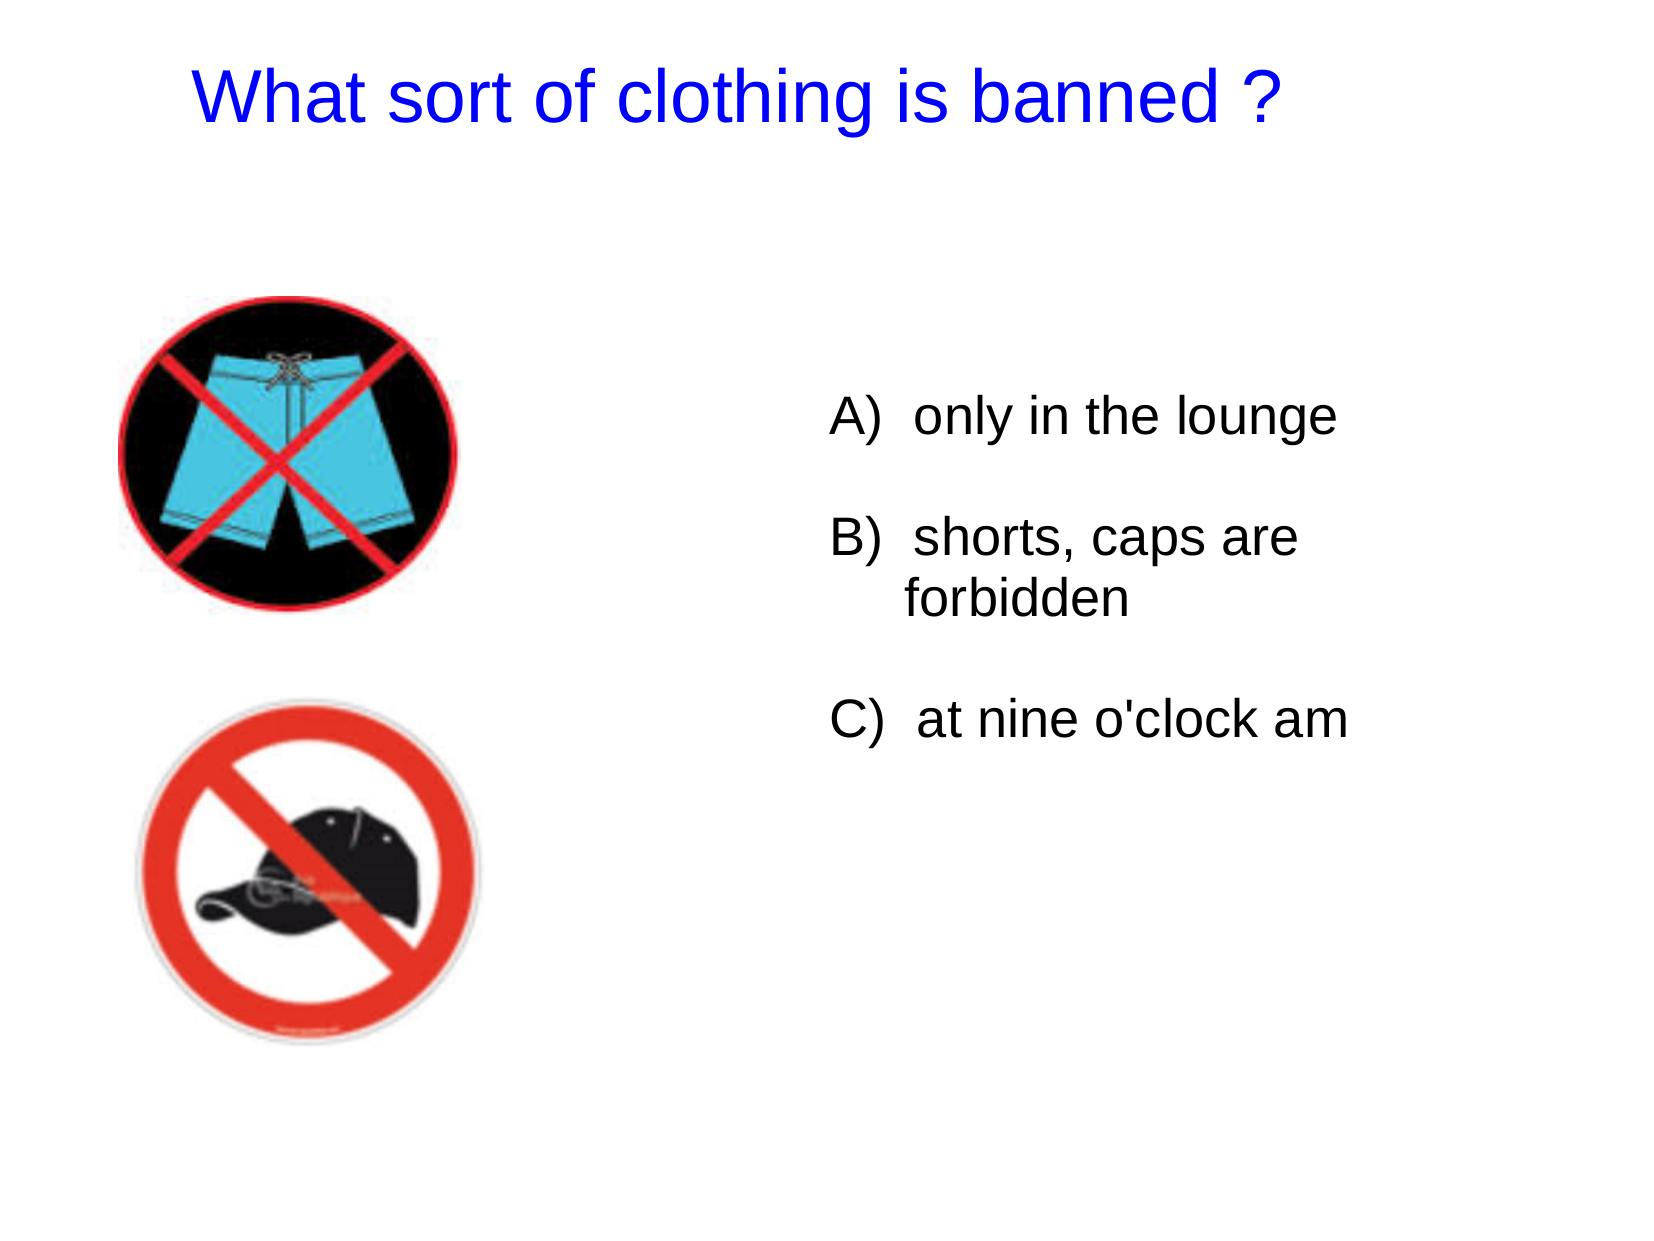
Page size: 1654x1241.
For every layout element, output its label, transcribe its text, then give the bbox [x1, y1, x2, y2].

text_box What sort of clothing is banned ? [177, 47, 1465, 147]
text_box A) only in the lounge B) shorts, caps are forbidden C) at nine o'clock am [814, 377, 1430, 756]
picture [132, 696, 485, 1049]
picture [118, 296, 461, 615]
